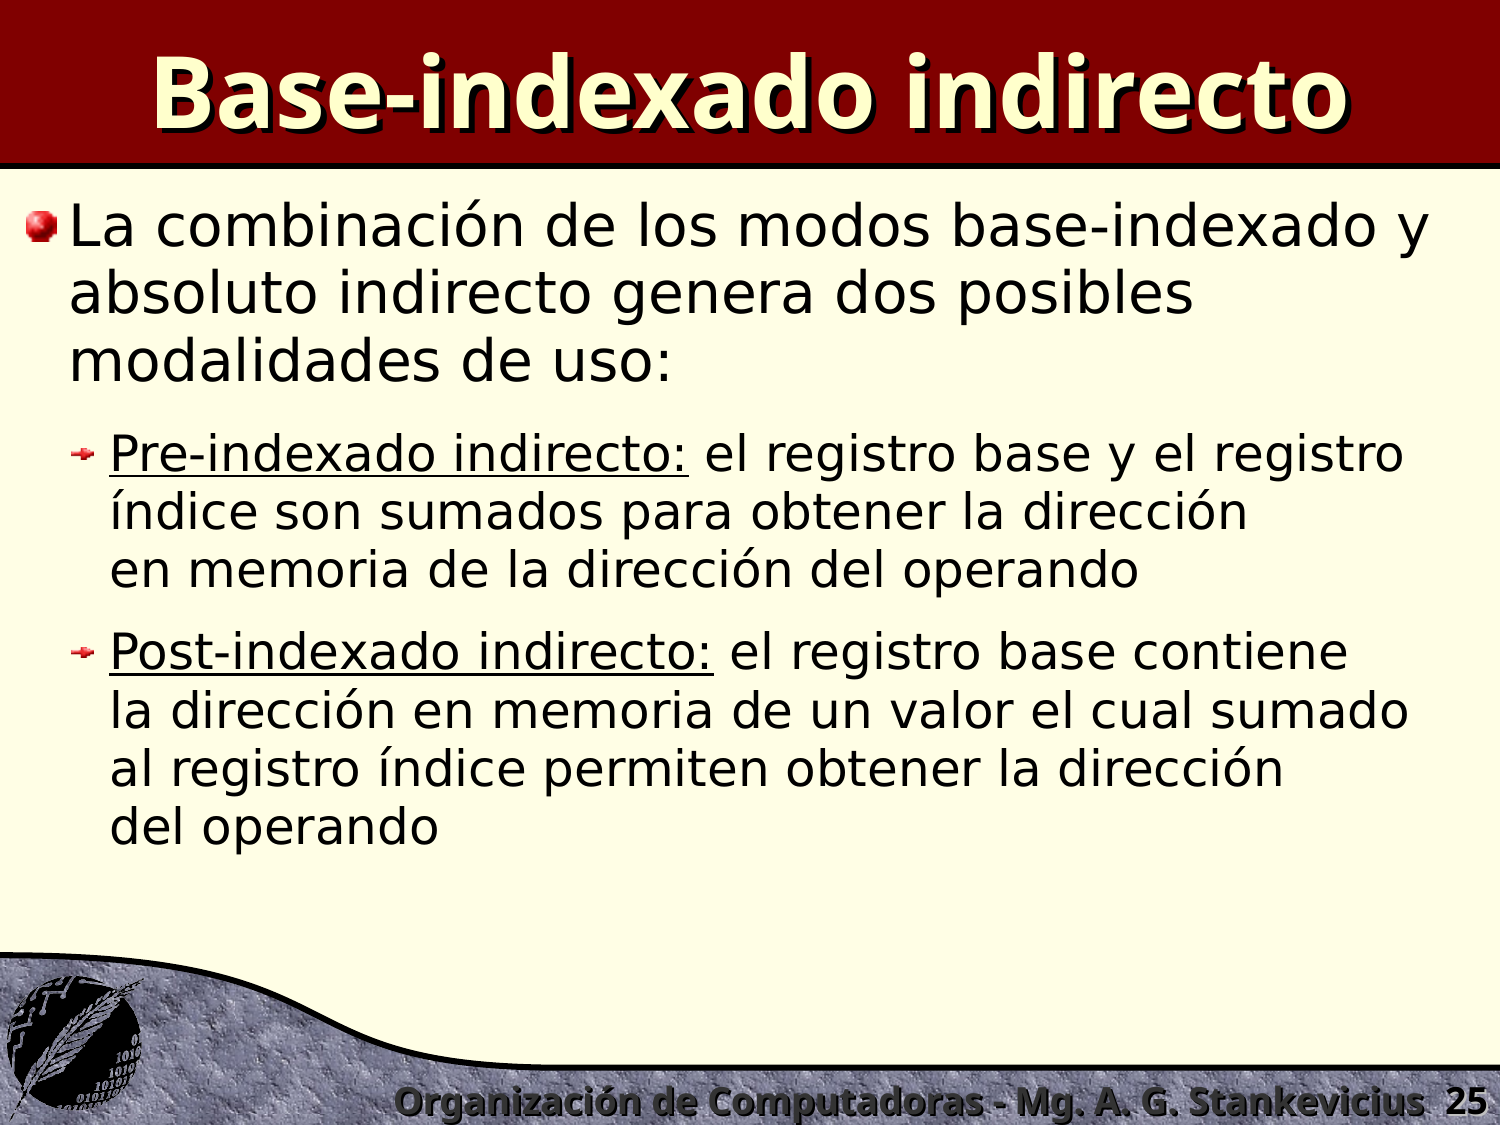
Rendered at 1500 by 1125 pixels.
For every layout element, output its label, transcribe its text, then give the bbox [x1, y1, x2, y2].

picture [448, 1100, 455, 1110]
picture [802, 1100, 806, 1110]
picture [0, 959, 1500, 1125]
picture [1058, 1100, 1065, 1110]
title Base-indexado indirecto [15, 5, 1485, 160]
list La combinación de los modos base-indexado y absoluto indirecto genera dos posibles modalidades de uso: Pre-indexado indirecto: el registro base y el registro índice son sumados para obtener la dirección en memoria de la dirección del operando Post-indexado indirecto: el registro base contiene la dirección en memoria de un valor el cual sumado al registro índice permiten obtener la dirección del operando [11, 192, 1486, 935]
